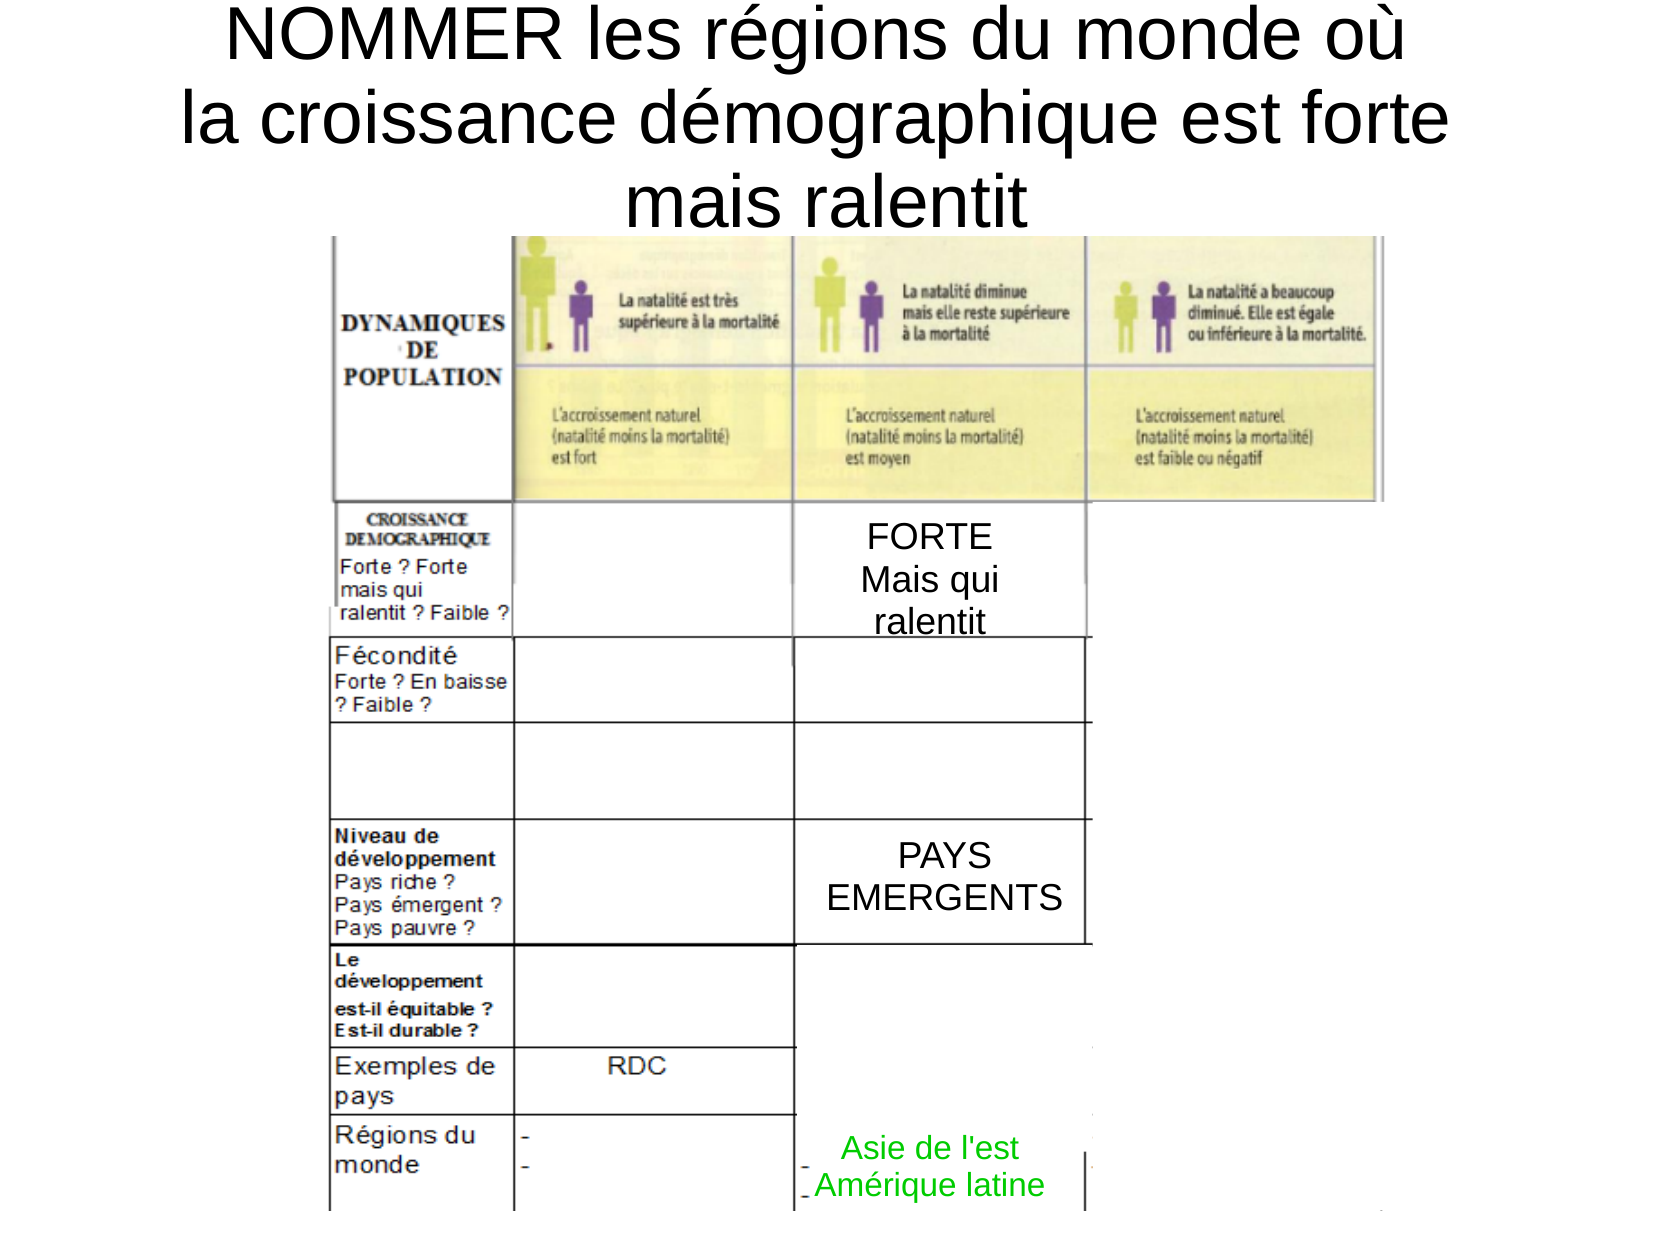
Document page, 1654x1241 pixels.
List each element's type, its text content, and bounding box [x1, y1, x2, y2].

text_box [797, 501, 1388, 1211]
text_box FORTE Mais qui ralentit [797, 508, 1063, 650]
text_box Asie de l'est Amérique latine [767, 1122, 1093, 1241]
text_box PAYS EMERGENTS [797, 826, 1092, 926]
title NOMMER les régions du monde où la croissance démographique est forte mais ralentit [0, 0, 1654, 244]
picture [324, 236, 1388, 1211]
